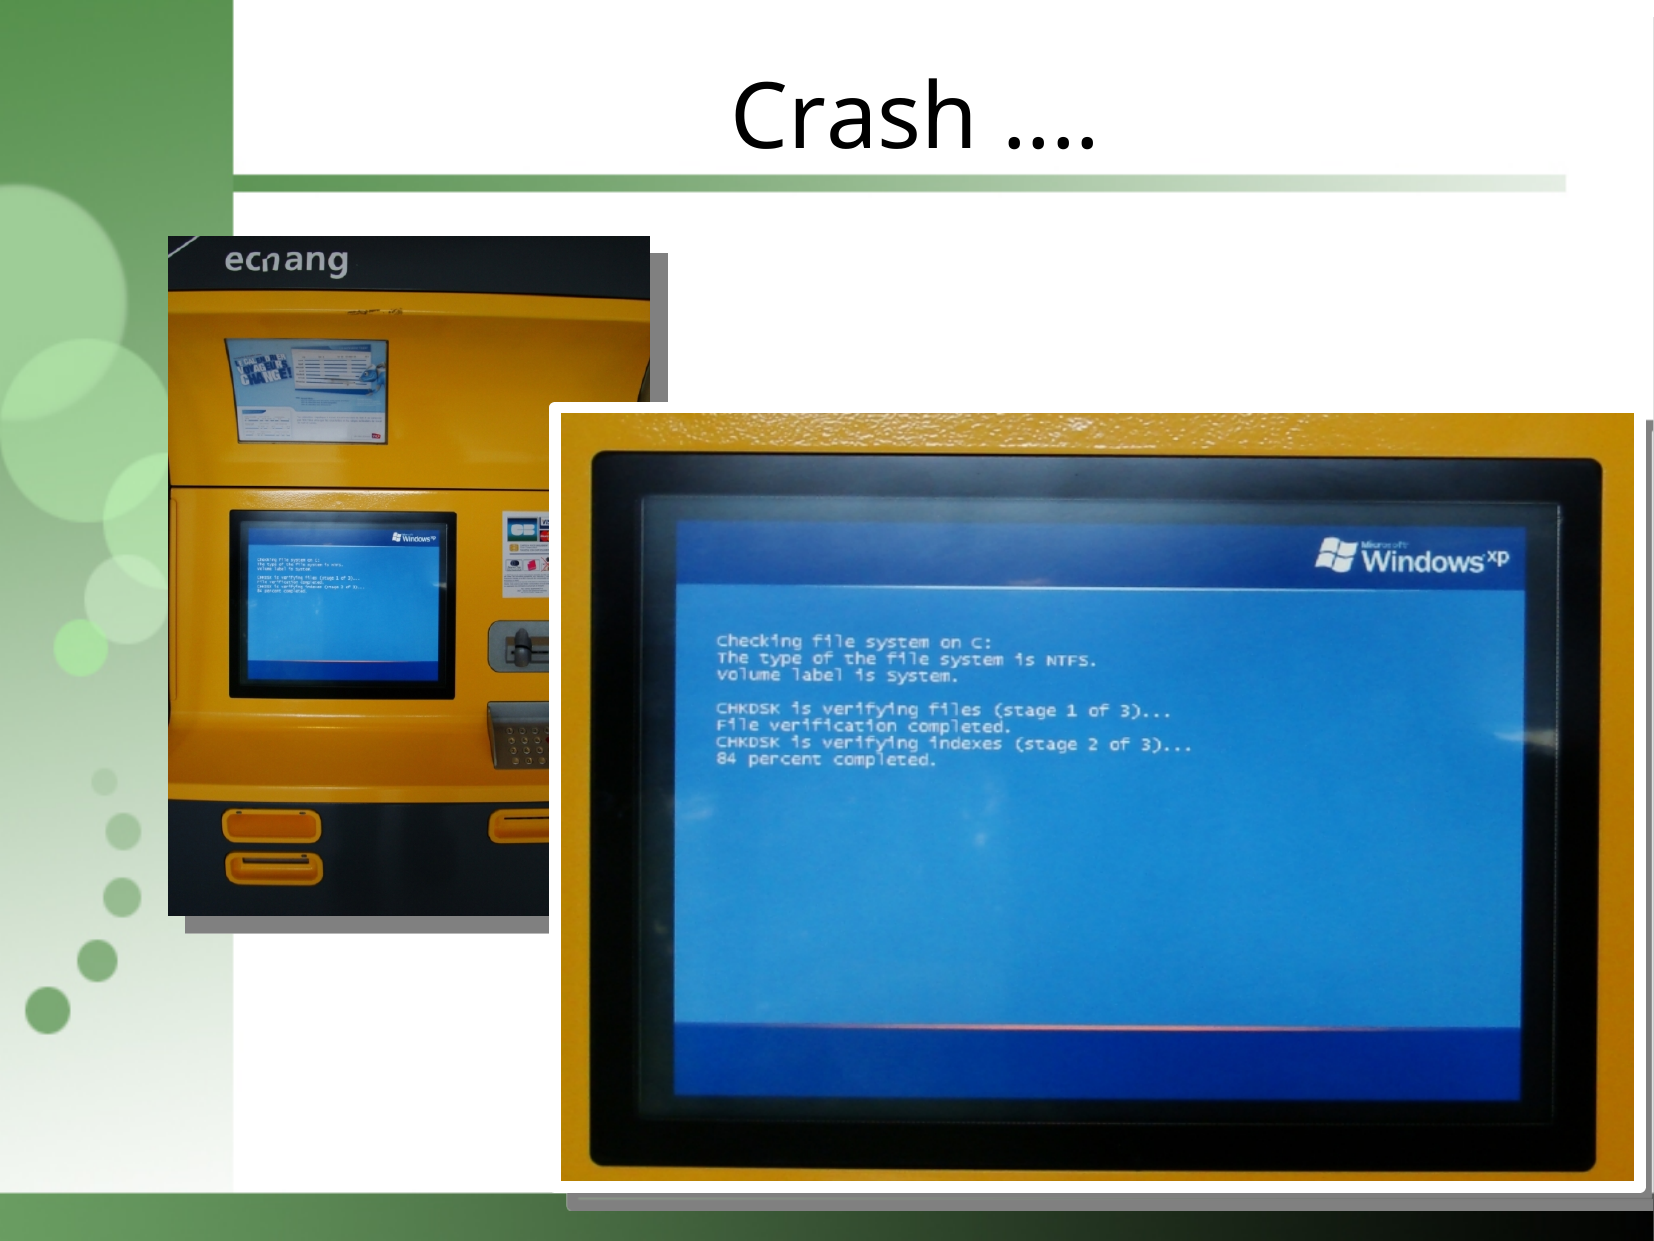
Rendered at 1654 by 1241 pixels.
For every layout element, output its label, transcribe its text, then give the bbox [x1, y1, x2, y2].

picture [0, 0, 1654, 1241]
picture [561, 413, 1634, 1182]
title Crash .... [236, 49, 1595, 178]
